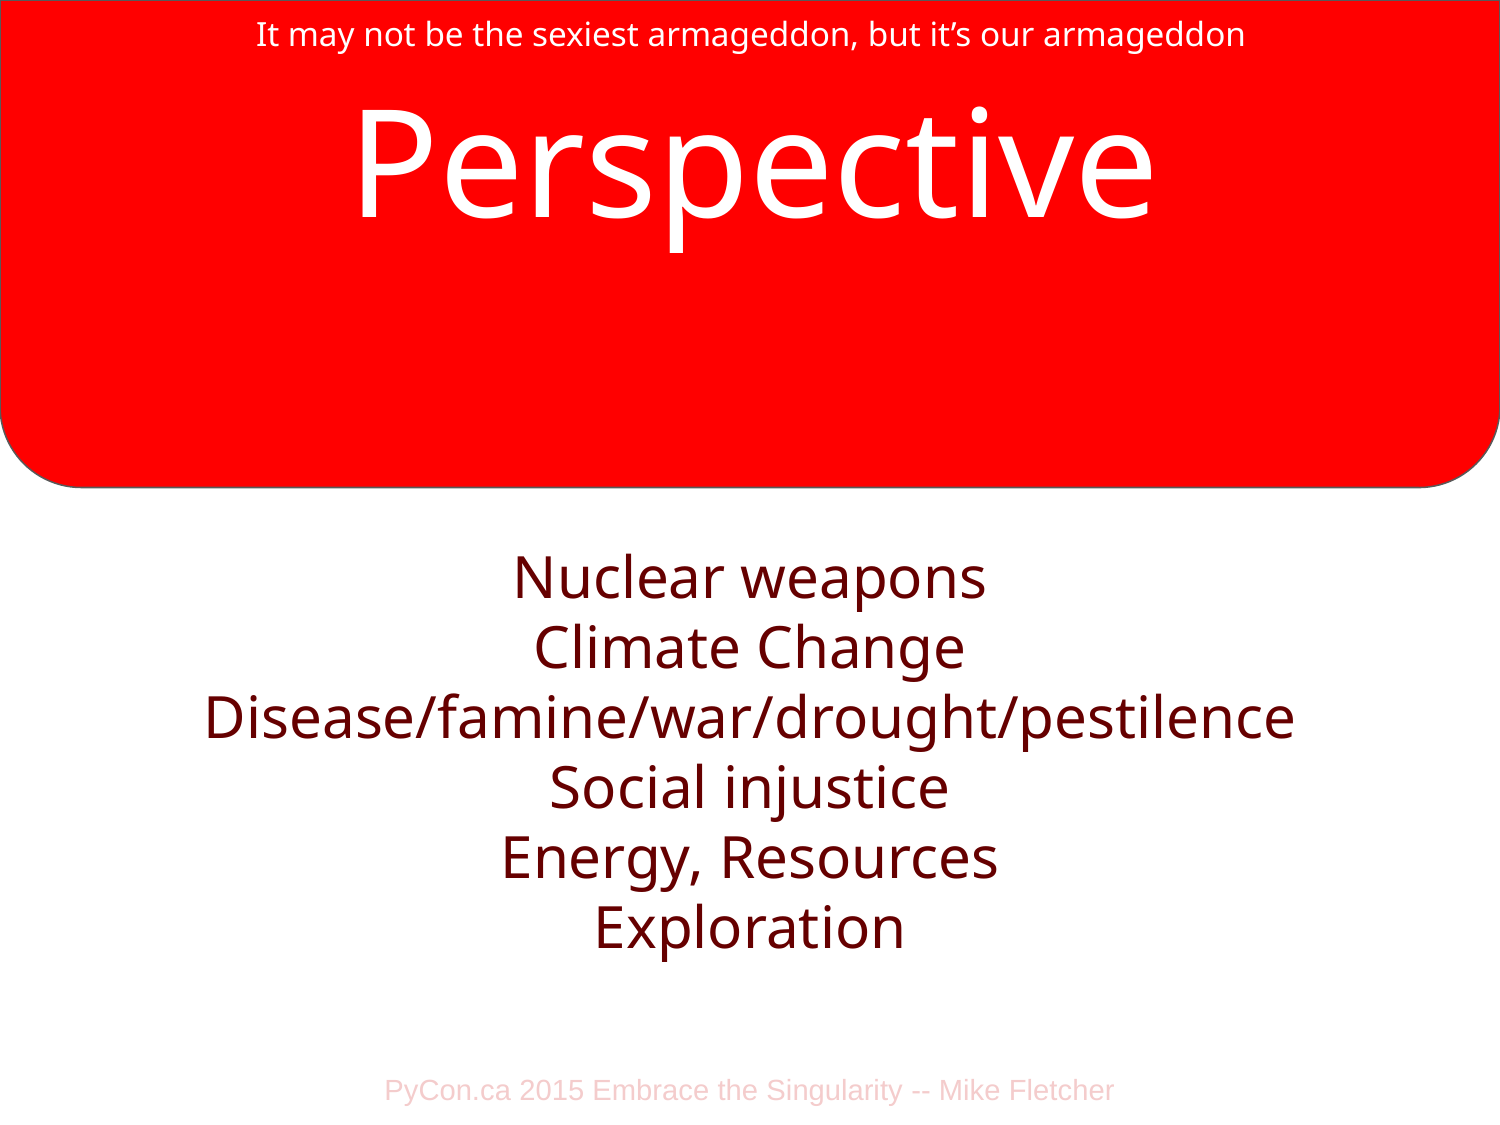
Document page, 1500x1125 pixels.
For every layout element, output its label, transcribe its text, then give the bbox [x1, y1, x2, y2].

subtitle It may not be the sexiest armageddon, but it’s our armageddon [1, 0, 1500, 65]
subtitle Nuclear weapons Climate Change Disease/famine/war/drought/pestilence Social injustice Energy, Resources Exploration [0, 525, 1500, 1107]
title Perspective [28, 65, 1480, 488]
